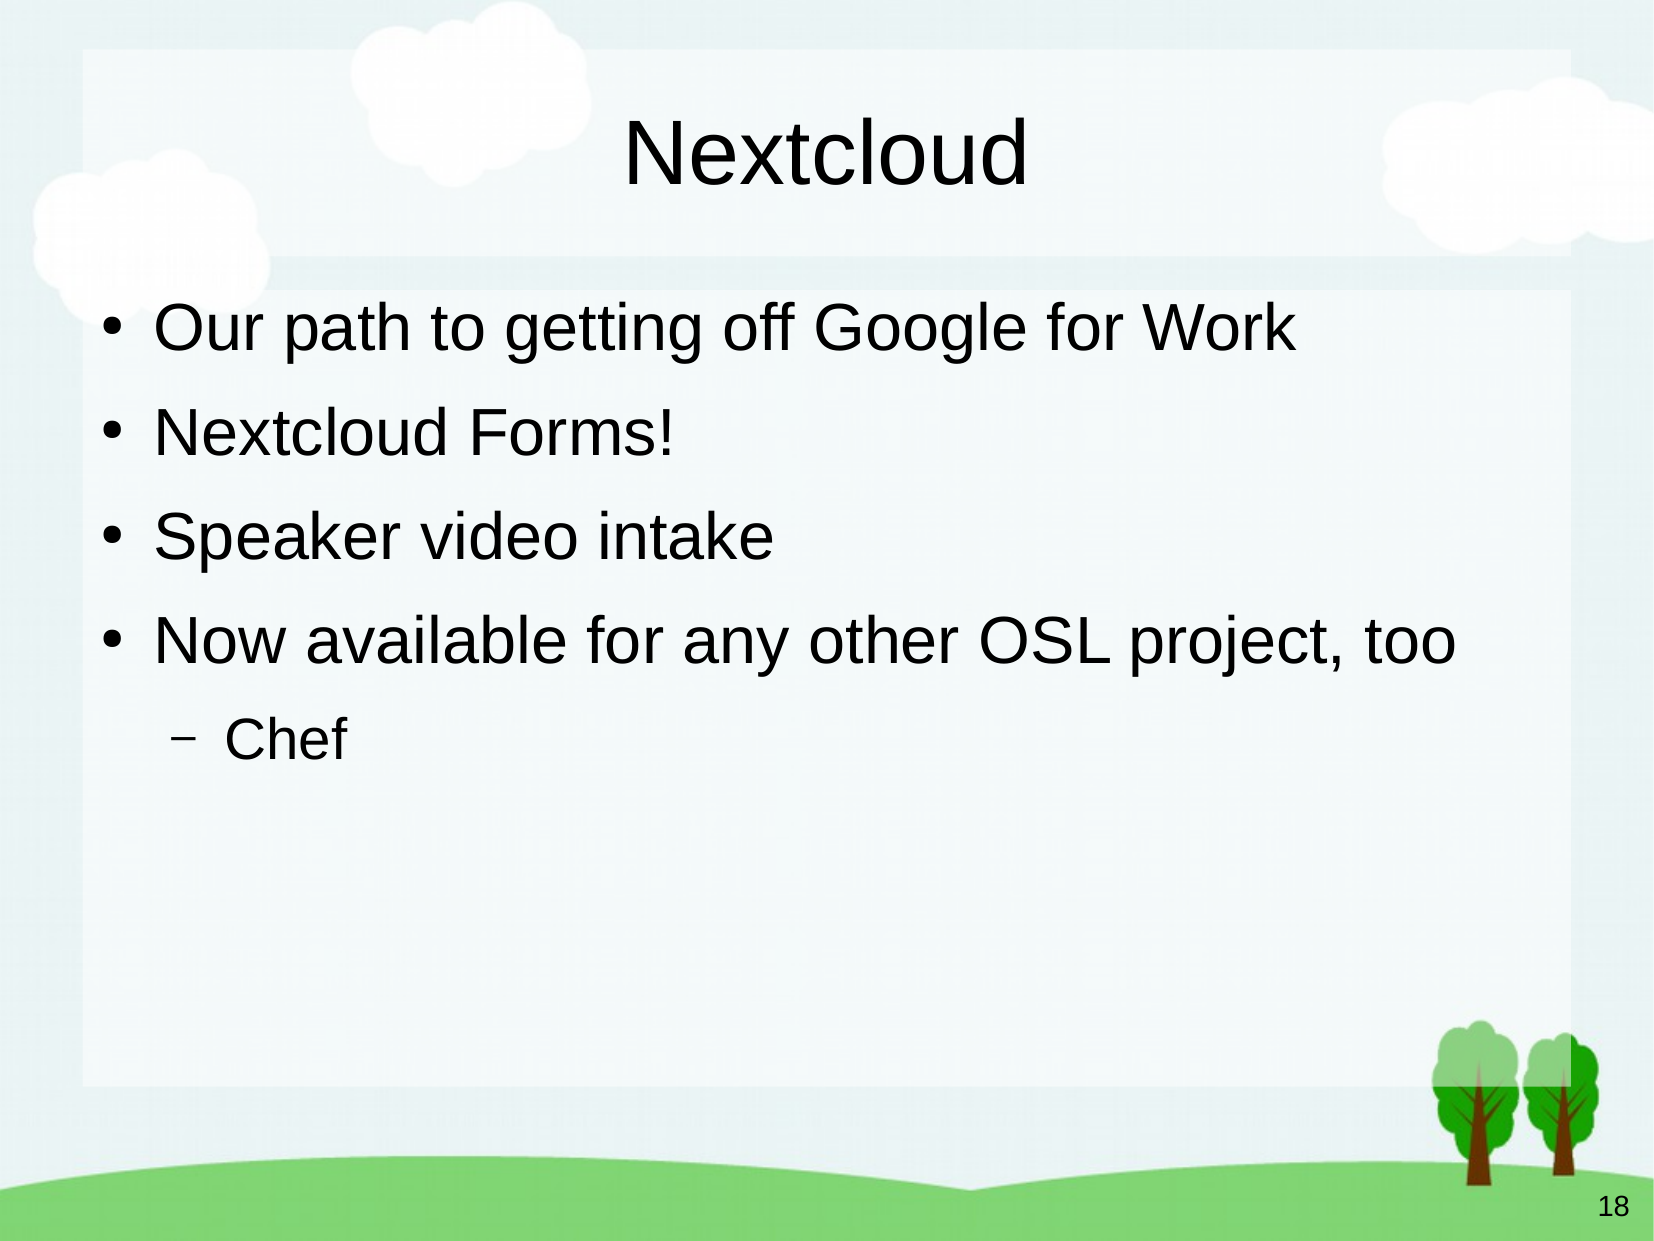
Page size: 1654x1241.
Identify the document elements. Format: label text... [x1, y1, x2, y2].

list Our path to getting off Google for Work Nextcloud Forms! Speaker video intake Now available for any other OSL project, too Chef [82, 290, 1571, 1087]
picture [0, 0, 1654, 1241]
title Nextcloud [82, 49, 1571, 257]
